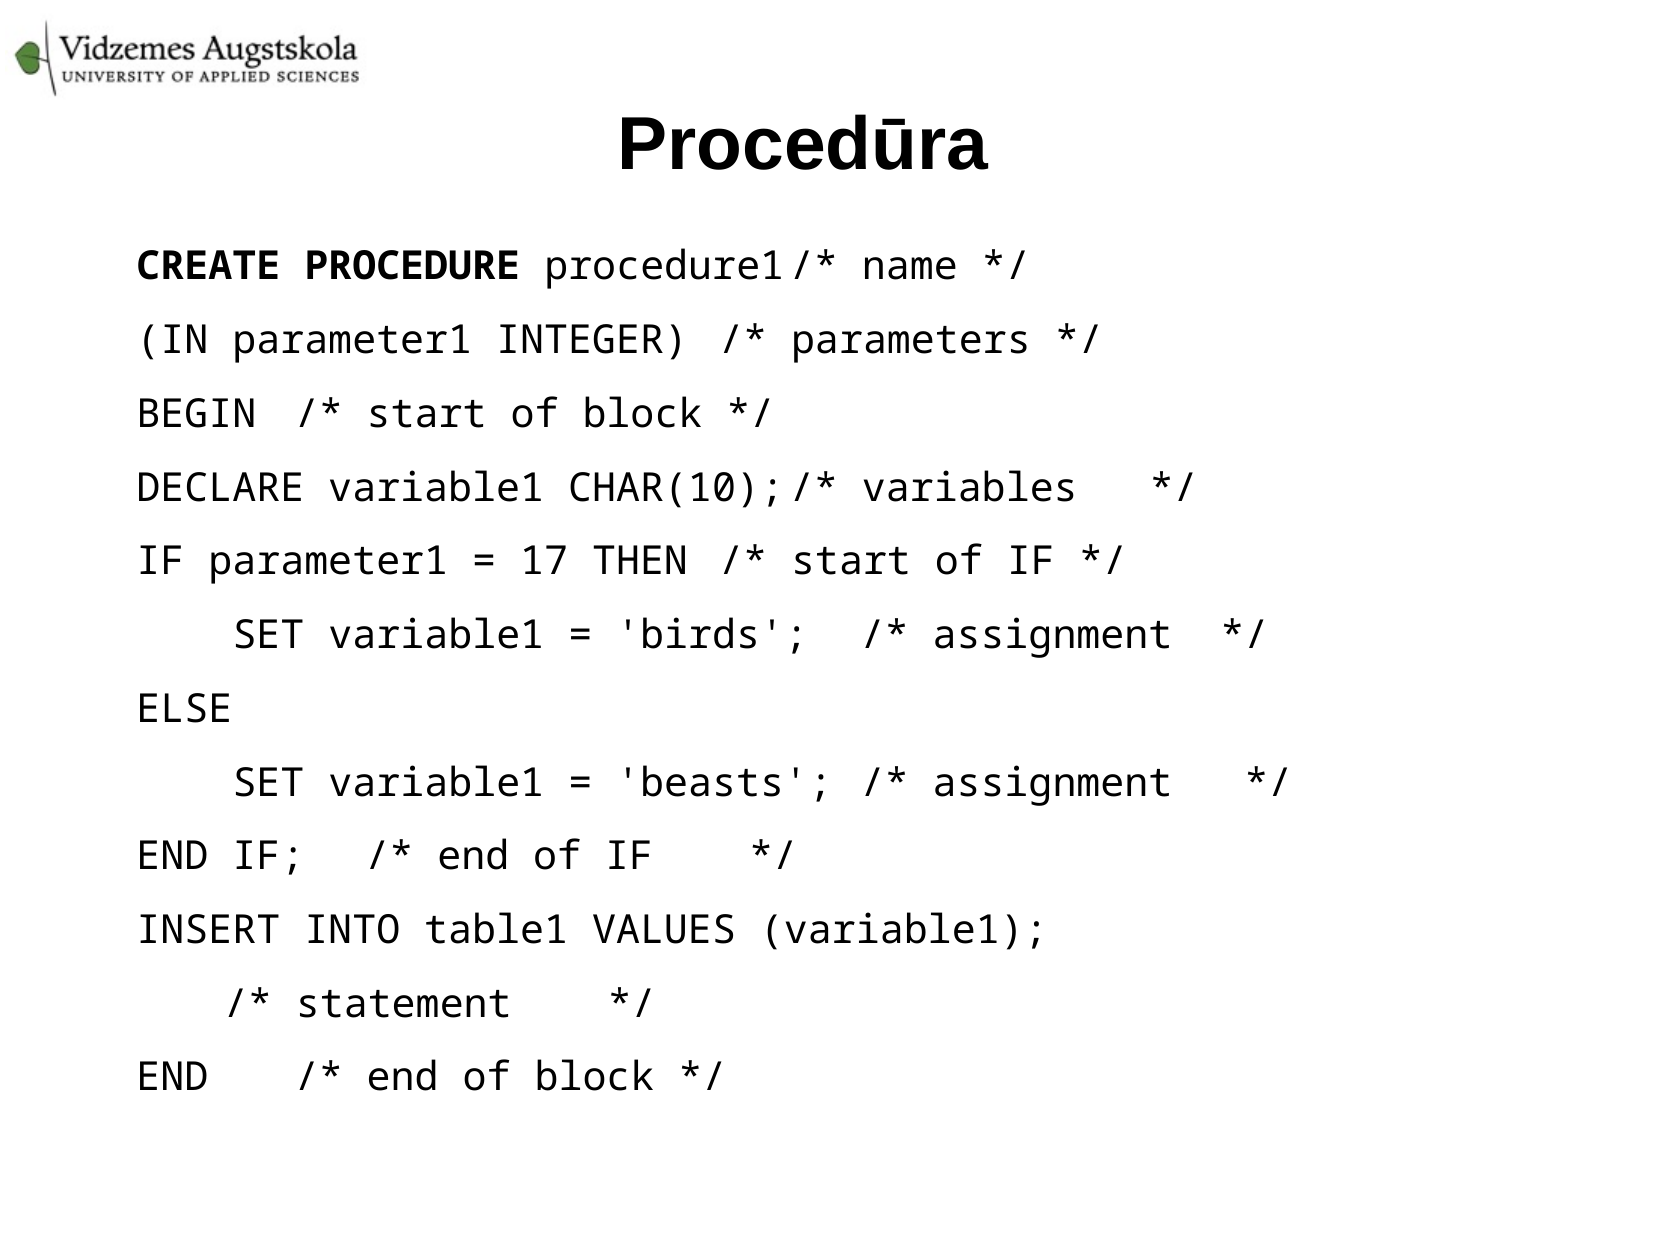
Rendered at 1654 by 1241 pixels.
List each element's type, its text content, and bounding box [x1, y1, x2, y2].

picture [5, 2, 368, 113]
list CREATE PROCEDURE procedure1 /* name */ (IN parameter1 INTEGER) /* parameters */ BEGIN /* start of block */ DECLARE variable1 CHAR(10); /* variables */ IF parameter1 = 17 THEN /* start of IF */ SET variable1 = 'birds'; /* assignment */ ELSE SET variable1 = 'beasts'; /* assignment */ END IF; /* end of IF */ INSERT INTO table1 VALUES (variable1); /* statement */ END /* end of block */ [82, 236, 1569, 1107]
title Procedūra [94, 103, 1512, 188]
